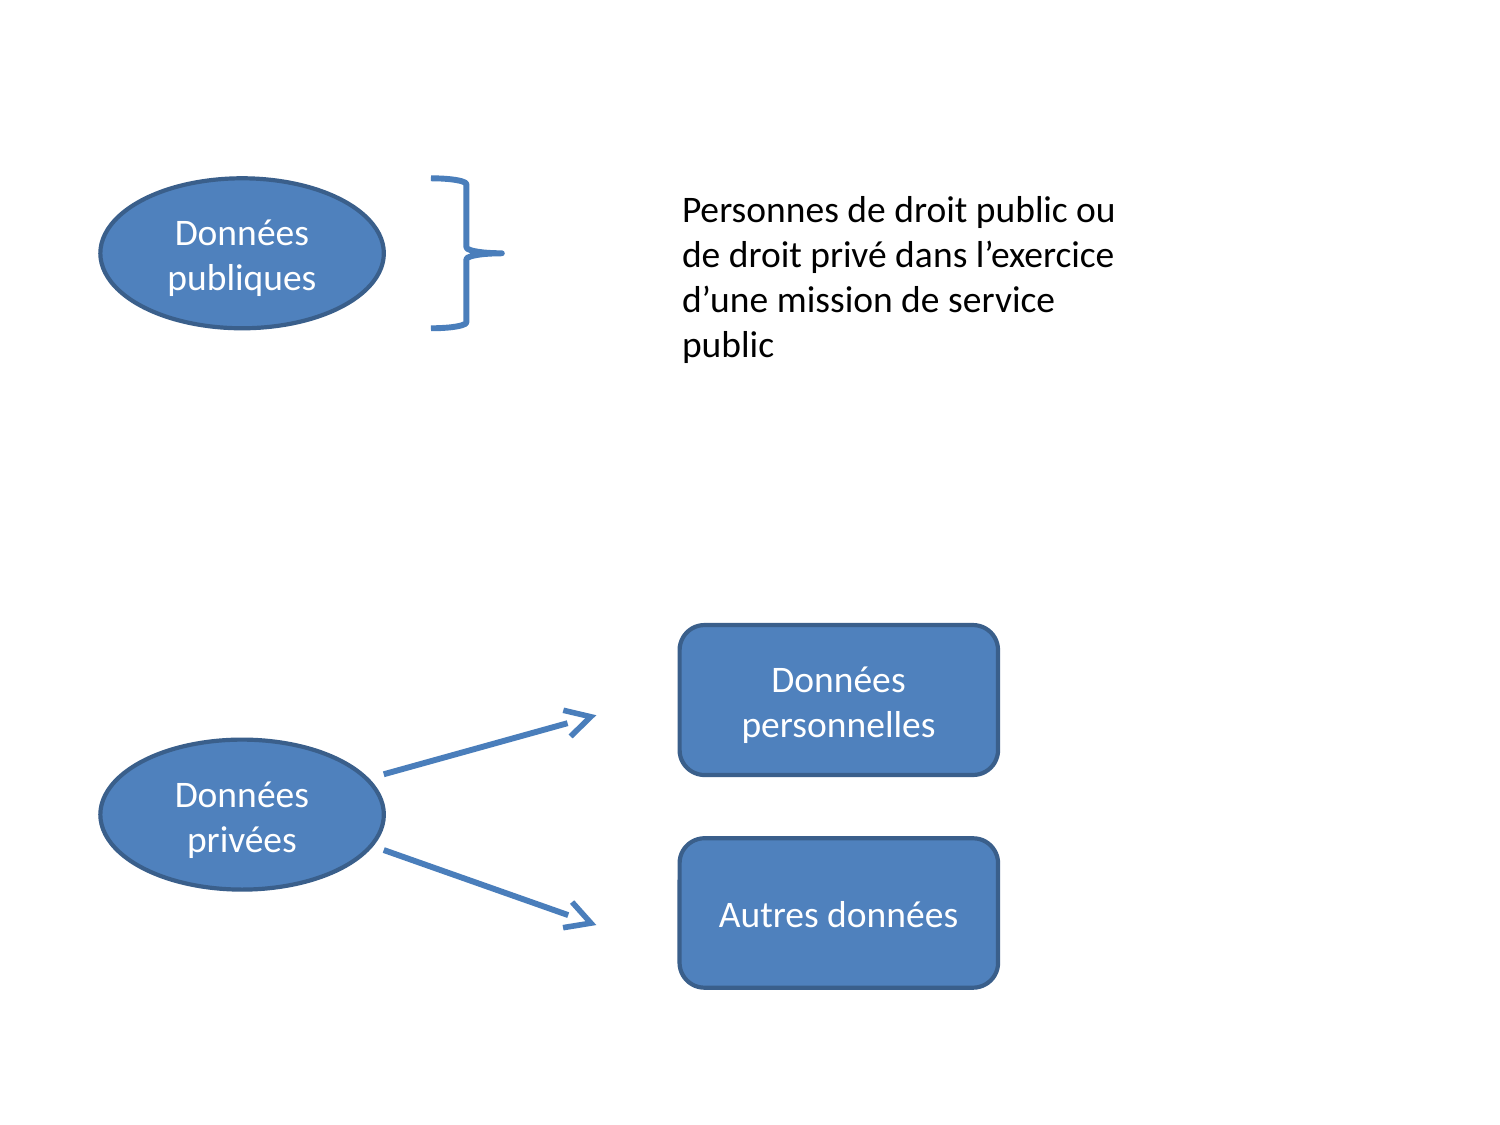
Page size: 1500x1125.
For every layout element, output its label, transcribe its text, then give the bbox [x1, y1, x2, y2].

text_box Données personnelles [679, 625, 999, 776]
text_box Autres données [679, 838, 999, 988]
text_box Données privées [100, 739, 384, 890]
text_box Personnes de droit public ou de droit privé dans l’exercice d’une mission de service public [667, 132, 1164, 372]
text_box Données publiques [100, 178, 384, 329]
